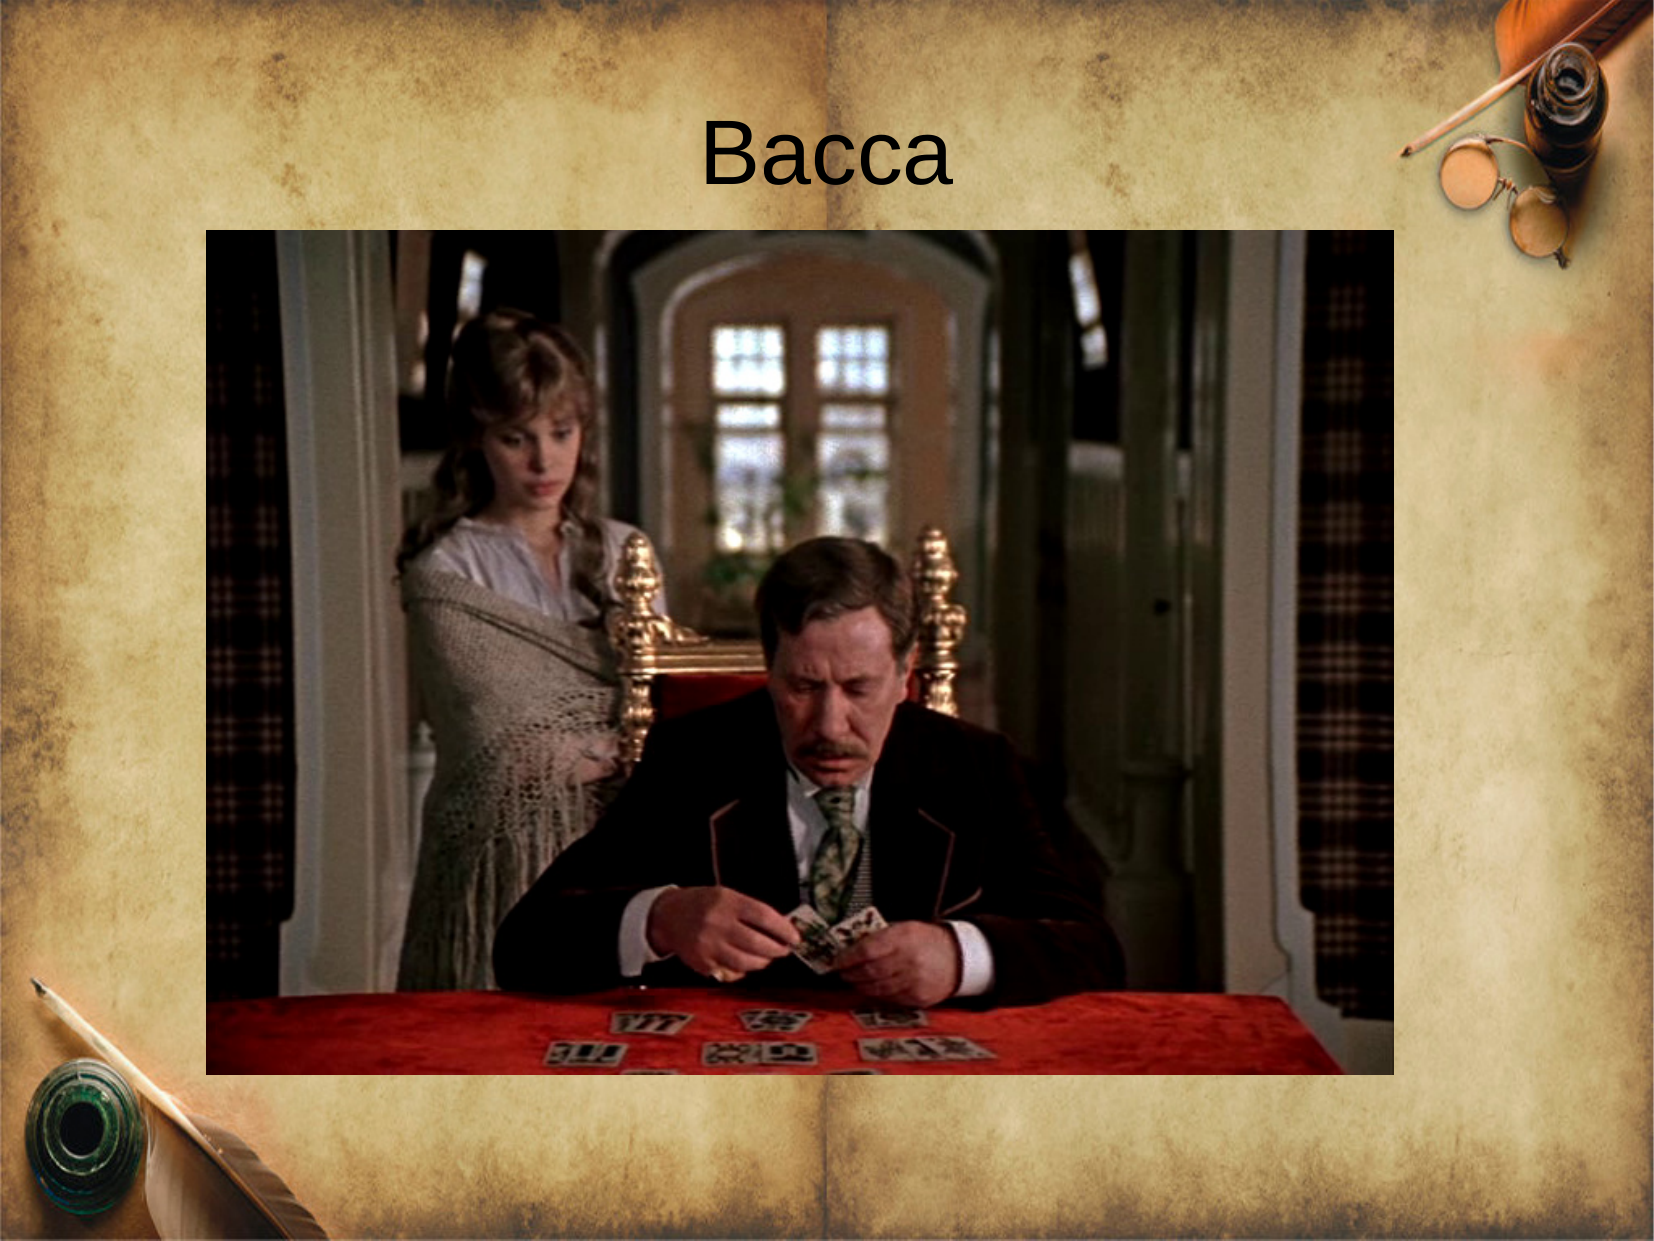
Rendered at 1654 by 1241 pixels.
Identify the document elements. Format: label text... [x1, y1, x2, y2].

title Васса [82, 49, 1571, 257]
picture [0, 0, 1654, 1241]
